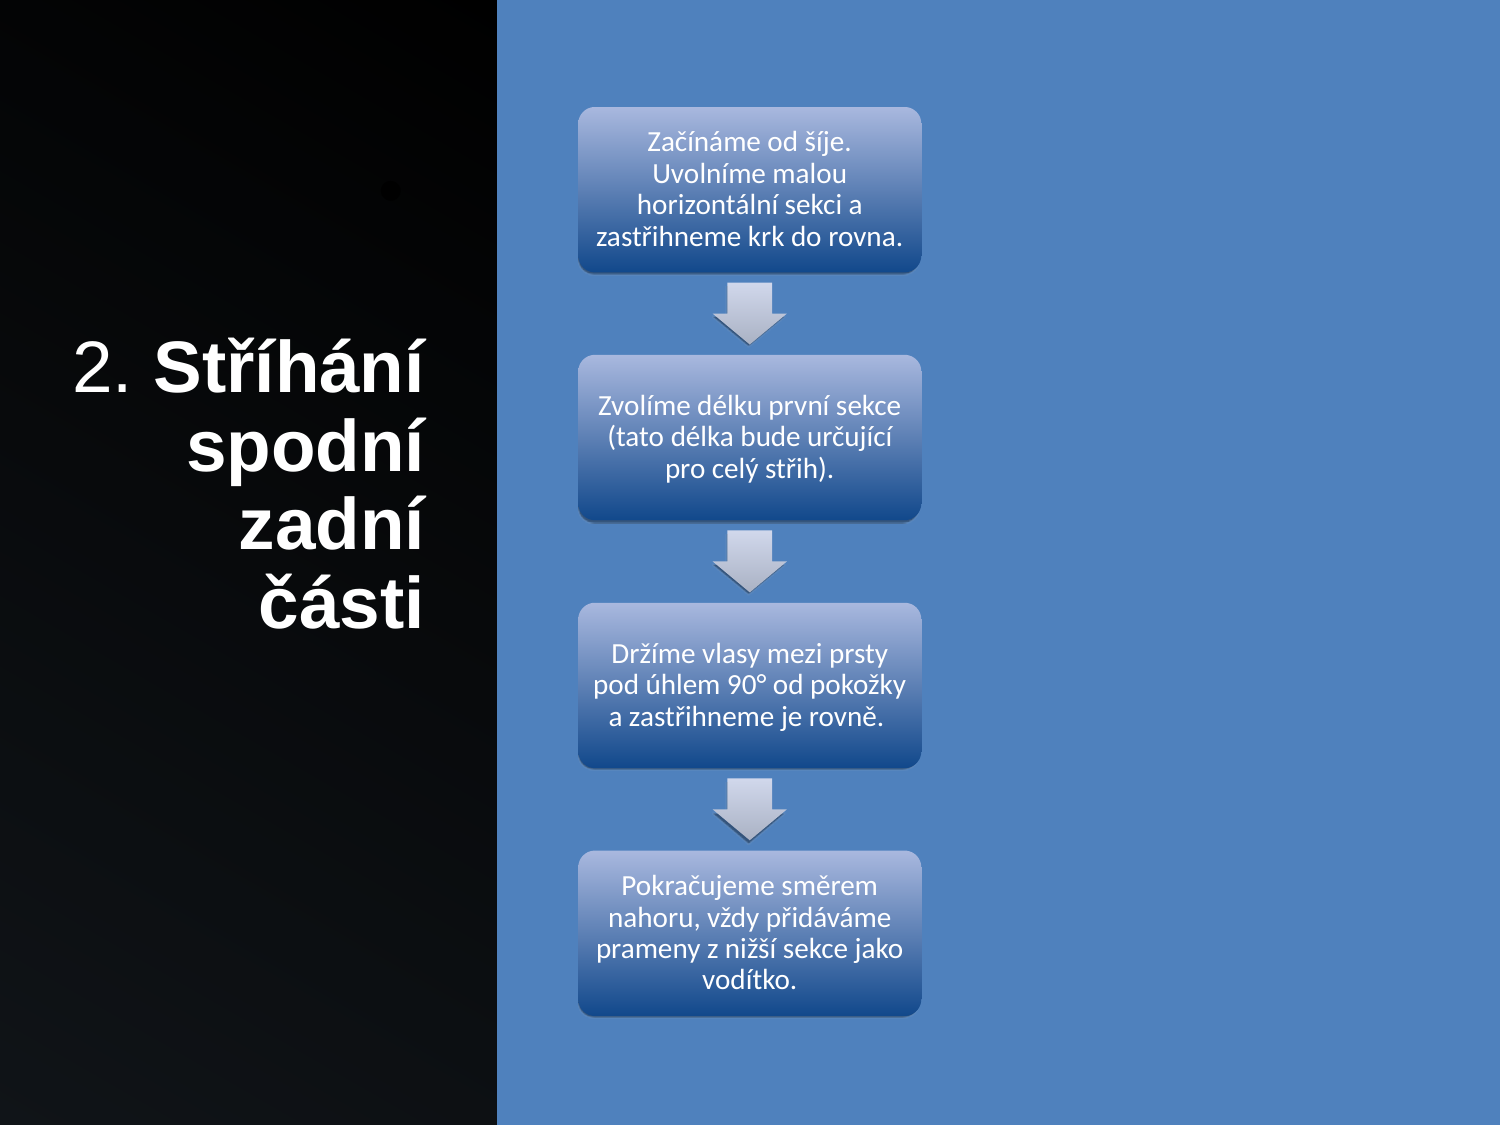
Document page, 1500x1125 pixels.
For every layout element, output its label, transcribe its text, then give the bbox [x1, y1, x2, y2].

title 2. Stříhání spodní zadní části [57, 96, 452, 652]
text_box Pokračujeme směrem nahoru, vždy přidáváme prameny z nižší sekce jako vodítko. [578, 850, 922, 1016]
text_box Držíme vlasy mezi prsty pod úhlem 90° od pokožky a zastřihneme je rovně. [578, 602, 922, 769]
text_box Zvolíme délku první sekce (tato délka bude určující pro celý střih). [578, 354, 922, 521]
text_box Začínáme od šíje. Uvolníme malou horizontální sekci a zastřihneme krk do rovna. [578, 107, 922, 273]
text_box [0, 0, 1500, 1125]
